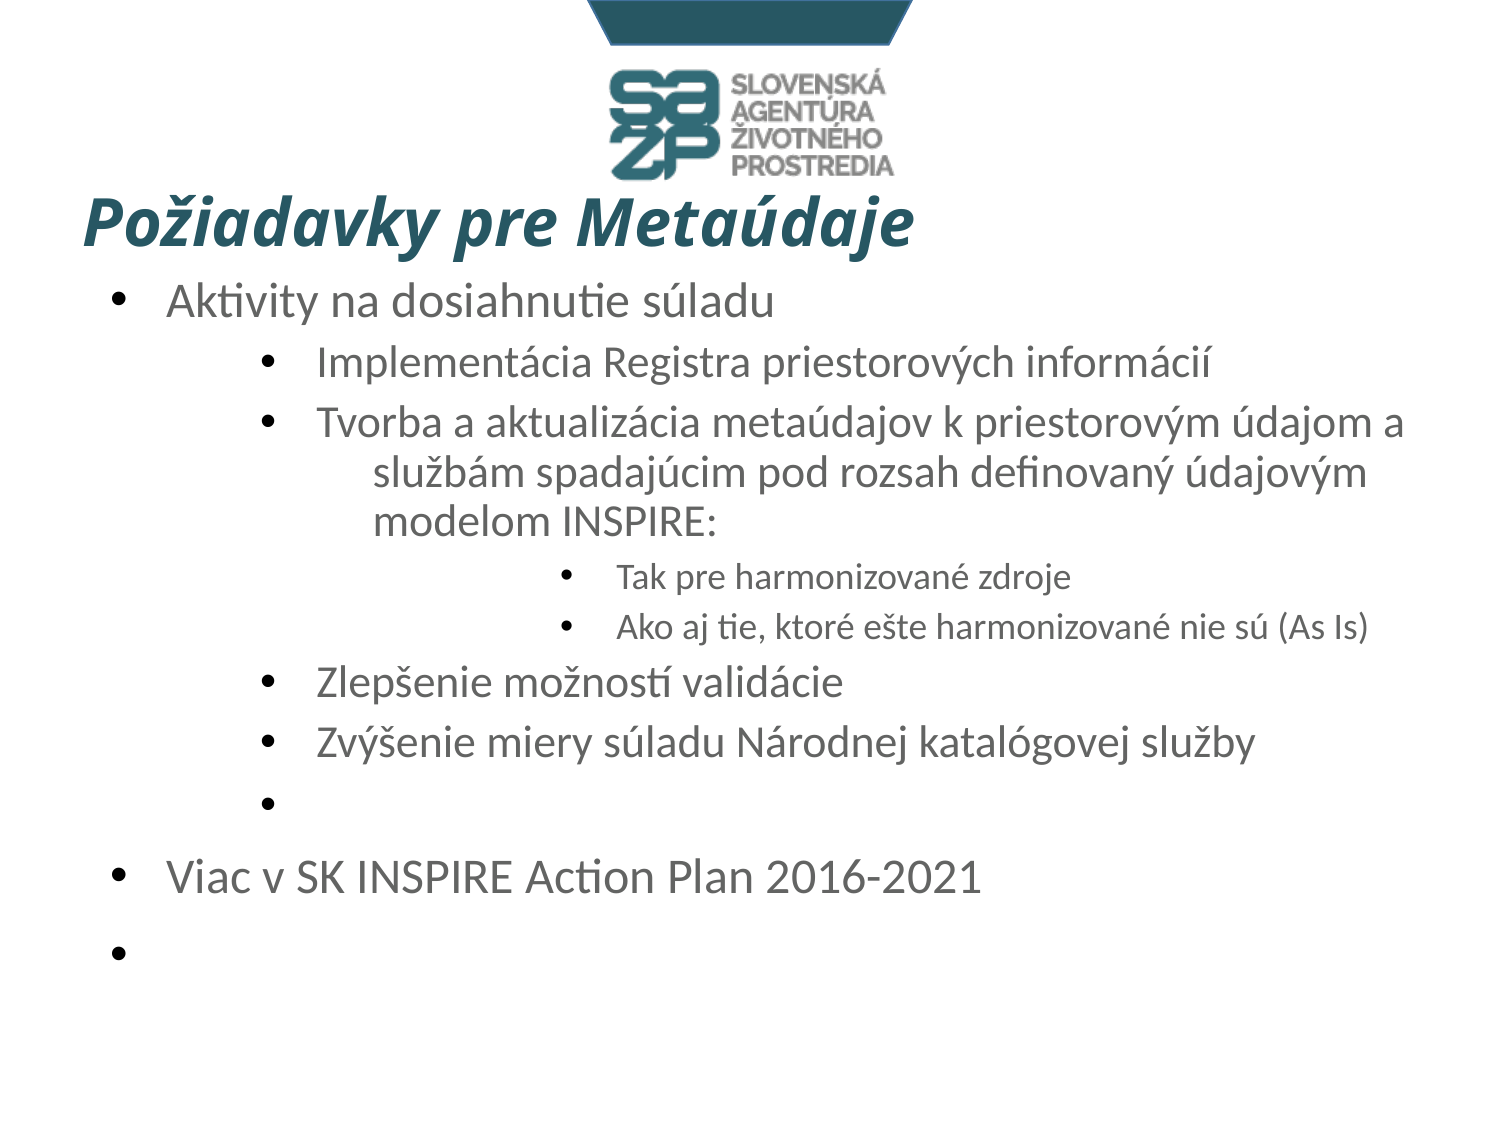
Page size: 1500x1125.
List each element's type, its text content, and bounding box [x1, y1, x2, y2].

picture [588, 44, 922, 181]
list Aktivity na dosiahnutie súladu Implementácia Registra priestorových informácií Tvorba a aktualizácia metaúdajov k priestorovým údajom a službám spadajúcim pod rozsah definovaný údajovým modelom INSPIRE: Tak pre harmonizované zdroje Ako aj tie, ktoré ešte harmonizované nie sú (As Is) Zlepšenie možností validácie Zvýšenie miery súladu Národnej katalógovej služby Viac v SK INSPIRE Action Plan 2016-2021 [95, 266, 1422, 1080]
text_box [588, 0, 912, 44]
title Požiadavky pre Metaúdaje [67, 181, 1500, 264]
